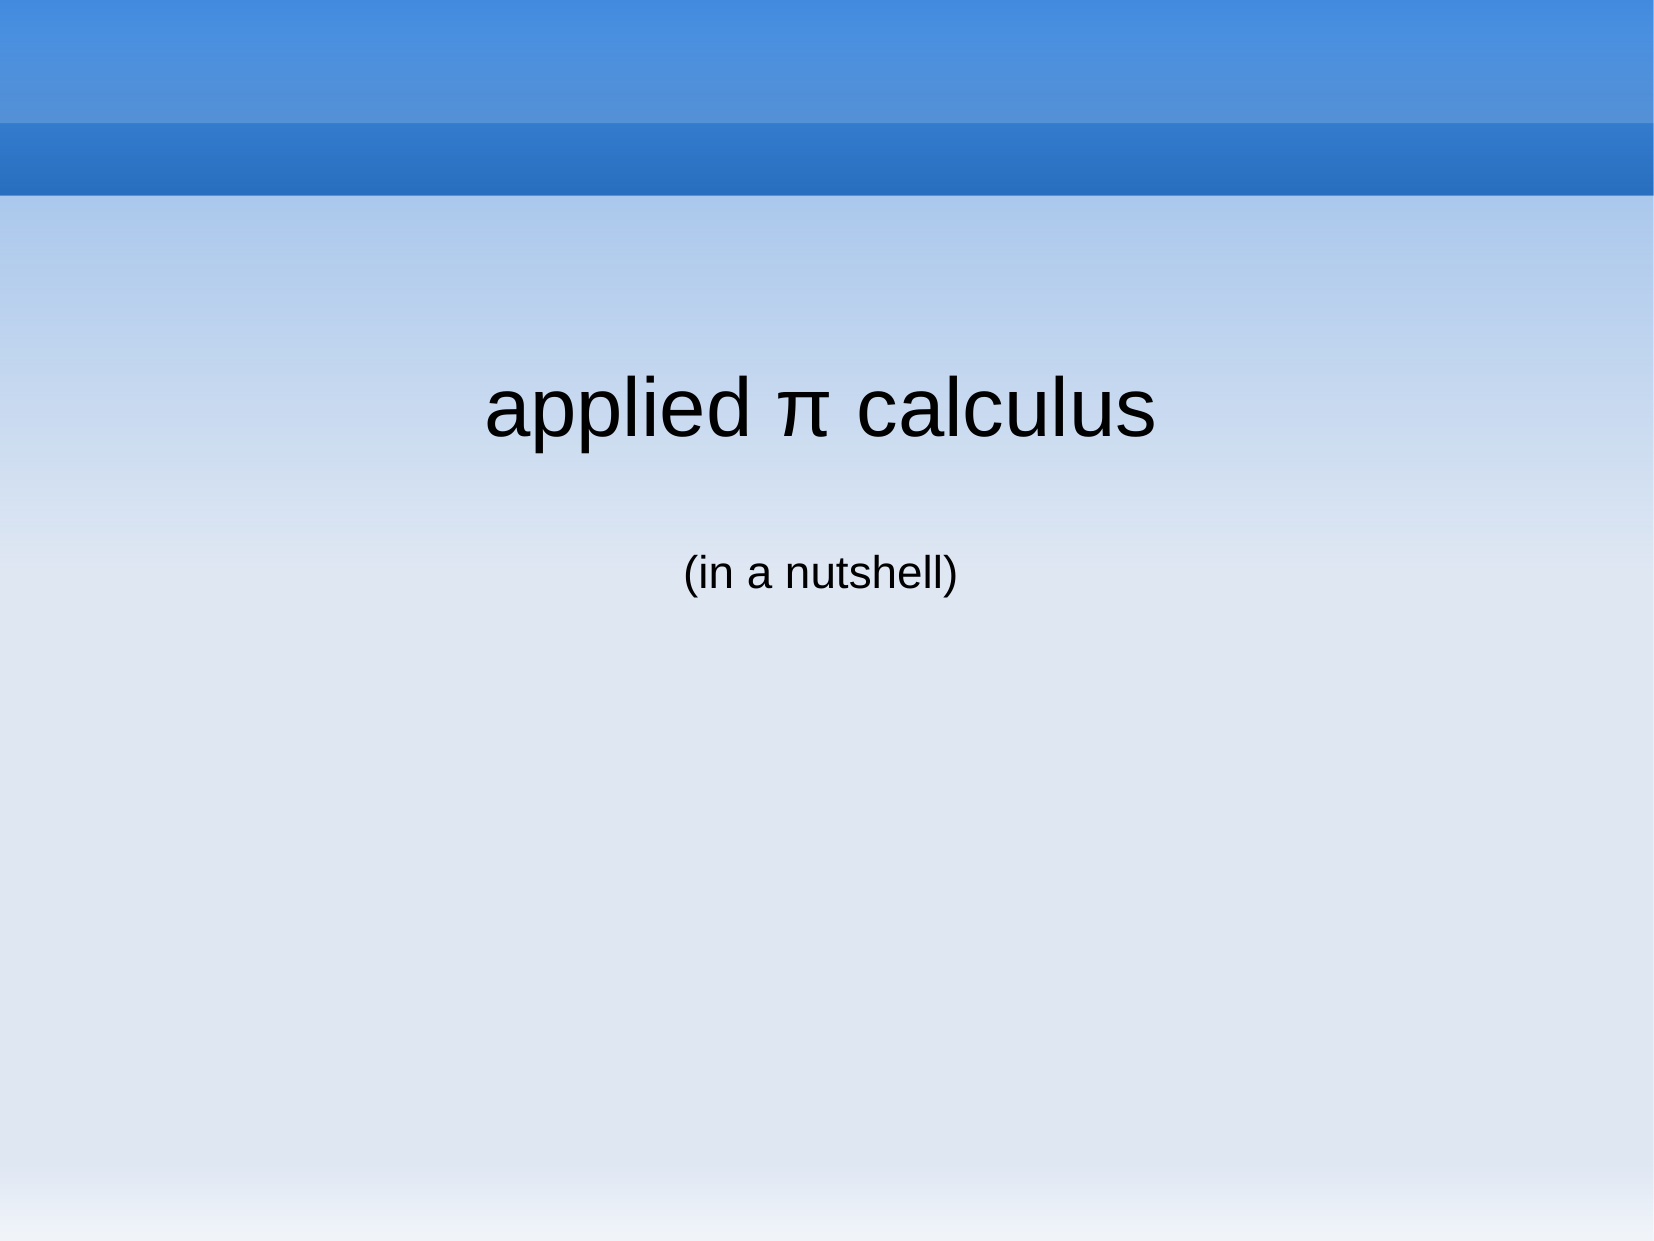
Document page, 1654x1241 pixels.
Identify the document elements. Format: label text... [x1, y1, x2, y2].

picture [0, 0, 1654, 1241]
subtitle applied π calculus (in a nutshell) [76, 0, 1565, 1109]
